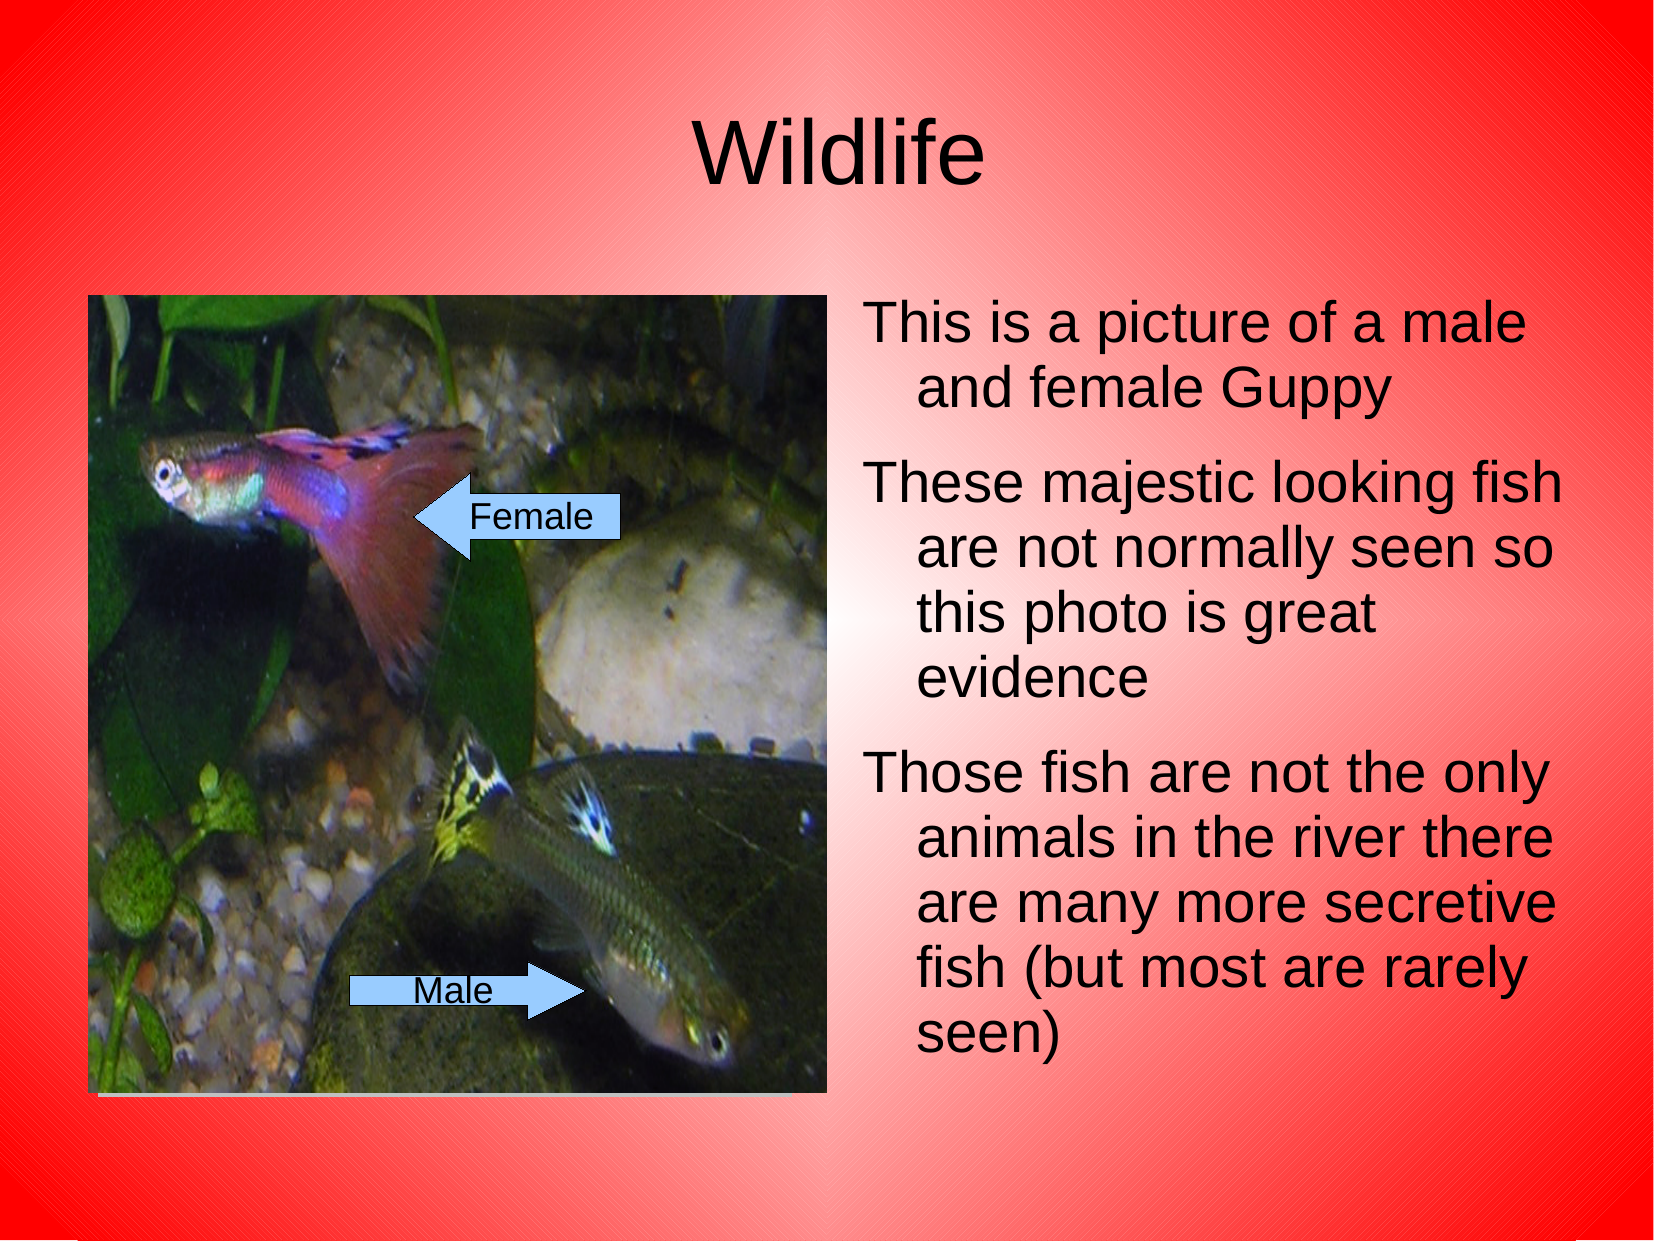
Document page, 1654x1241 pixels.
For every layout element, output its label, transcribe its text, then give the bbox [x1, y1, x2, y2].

title Wildlife [82, 49, 1571, 257]
text_box Male [349, 961, 587, 1021]
list This is a picture of a male and female Guppy These majestic looking fish are not normally seen so this photo is great evidence Those fish are not the only animals in the river there are many more secretive fish (but most are rarely seen) [845, 290, 1572, 1109]
picture [82, 290, 827, 1109]
text_box Female [413, 472, 621, 562]
